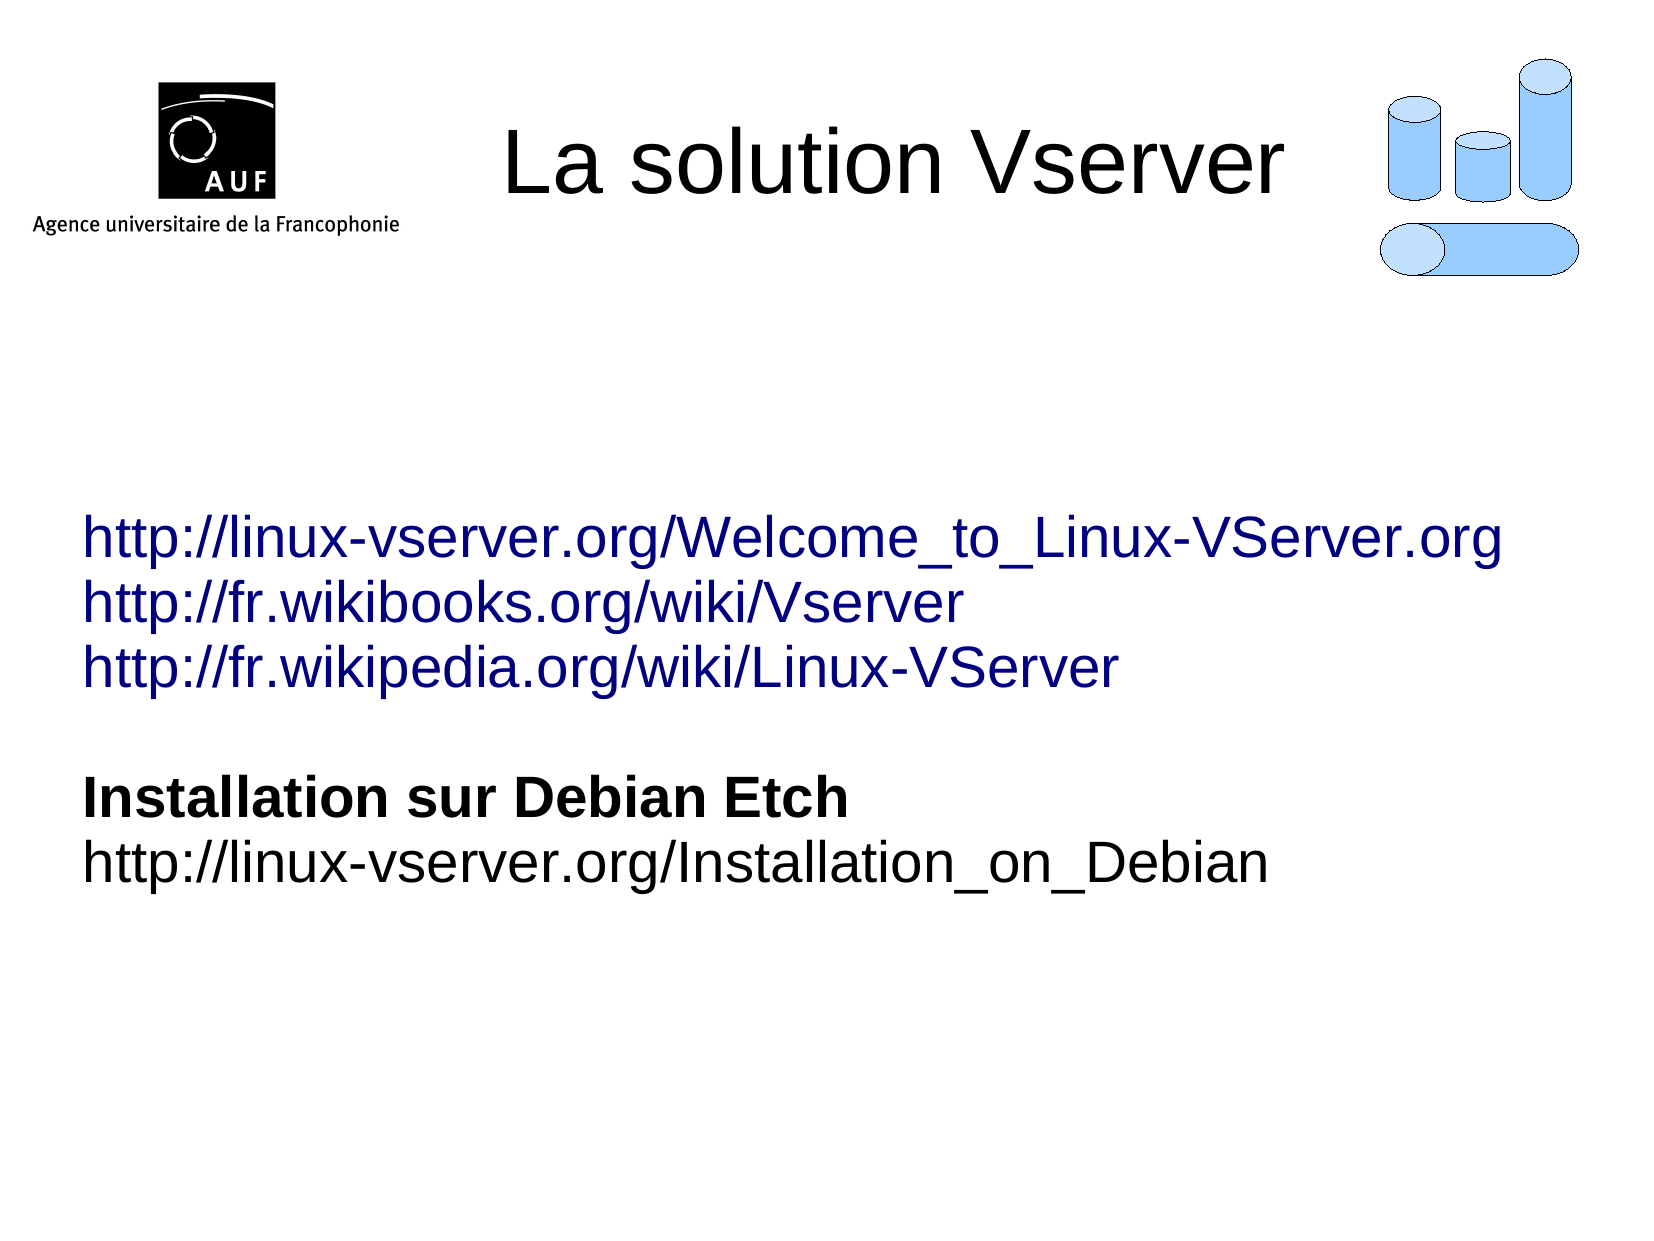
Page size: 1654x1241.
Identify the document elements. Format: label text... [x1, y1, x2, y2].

picture [29, 70, 403, 237]
text_box [1565, 79, 1572, 195]
subtitle http://linux-vserver.org/Welcome_to_Linux-VServer.org http://fr.wikibooks.org/wiki/Vserver http://fr.wikipedia.org/wiki/Linux-VServer Installation sur Debian Etch http://linux-vserver.org/Installation_on_Debian [82, 290, 1571, 1109]
title La solution Vserver [76, 58, 1565, 266]
text_box [1418, 228, 1579, 276]
